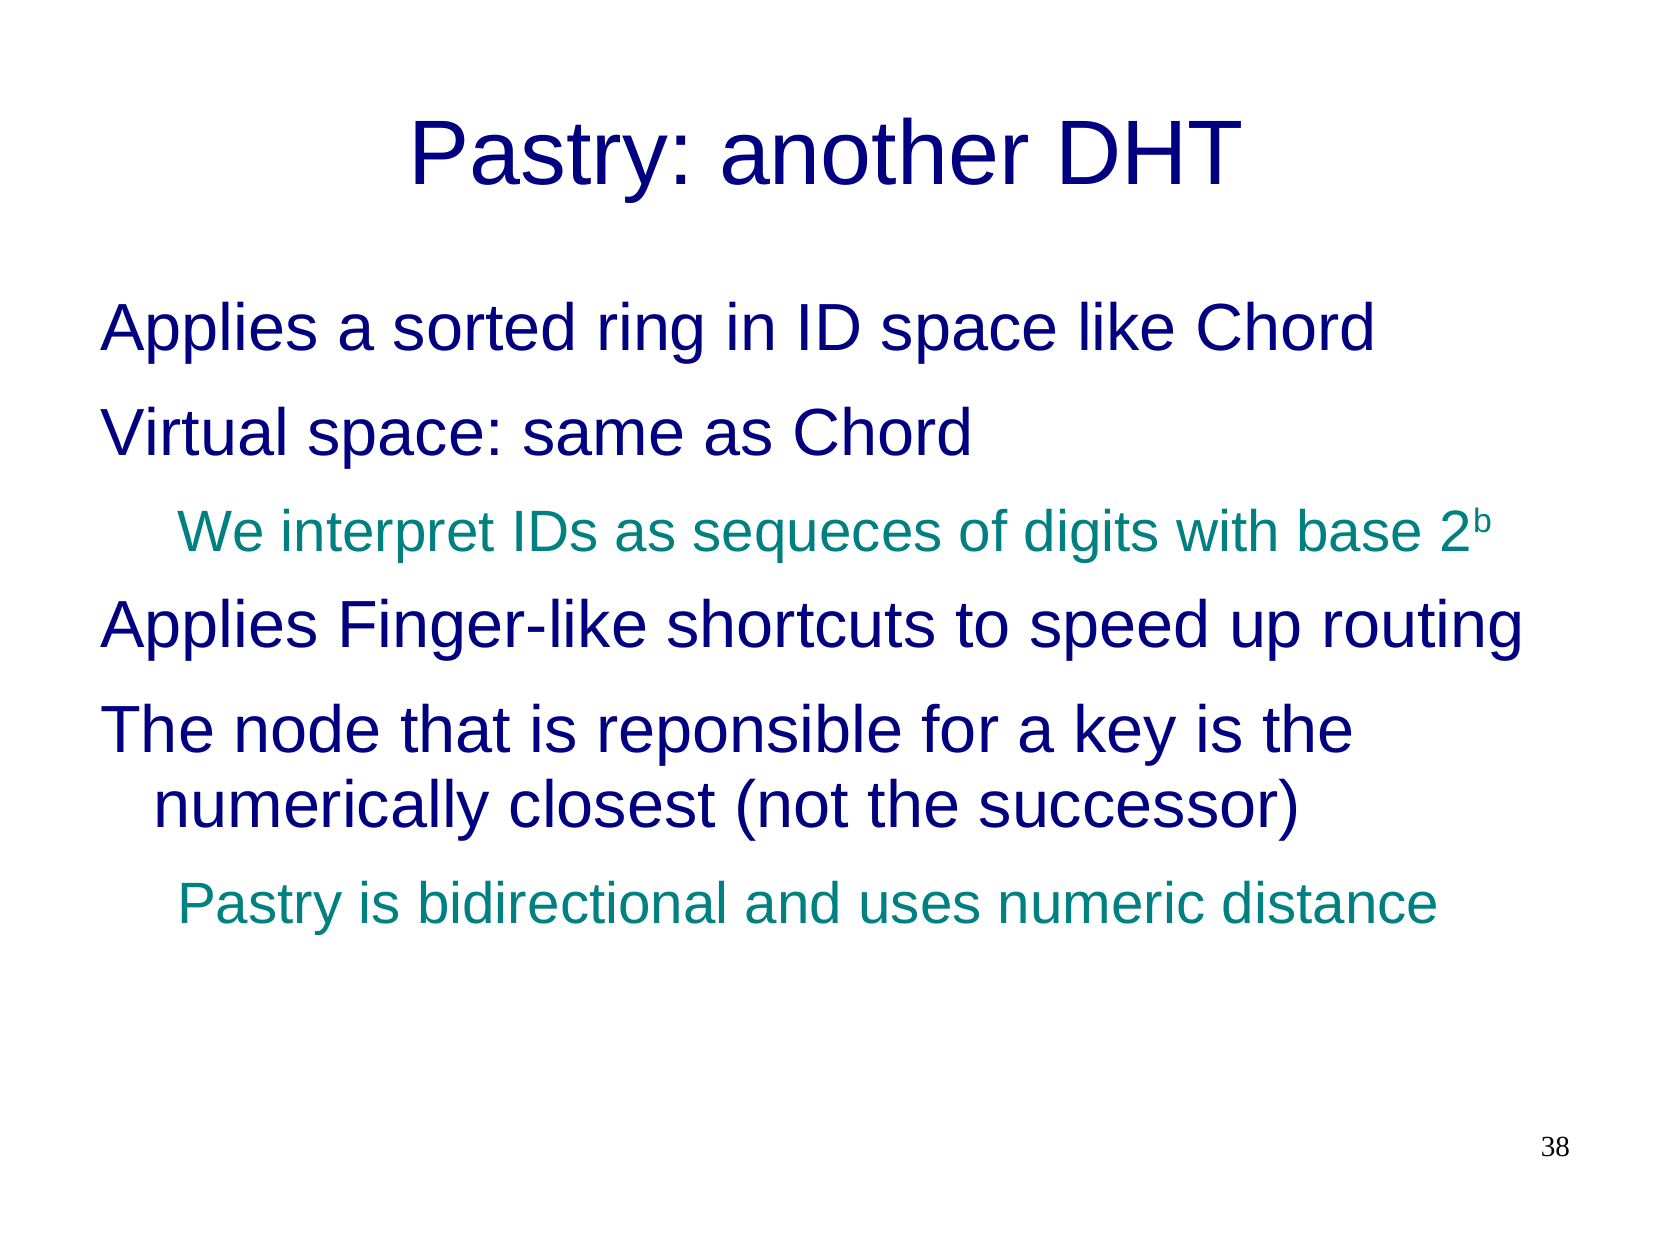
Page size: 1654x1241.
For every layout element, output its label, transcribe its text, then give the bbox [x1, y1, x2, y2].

title Pastry: another DHT [82, 49, 1571, 257]
list Applies a sorted ring in ID space like Chord Virtual space: same as Chord We interpret IDs as sequeces of digits with base 2b Applies Finger-like shortcuts to speed up routing The node that is reponsible for a key is the numerically closest (not the successor) Pastry is bidirectional and uses numeric distance [82, 290, 1571, 1109]
